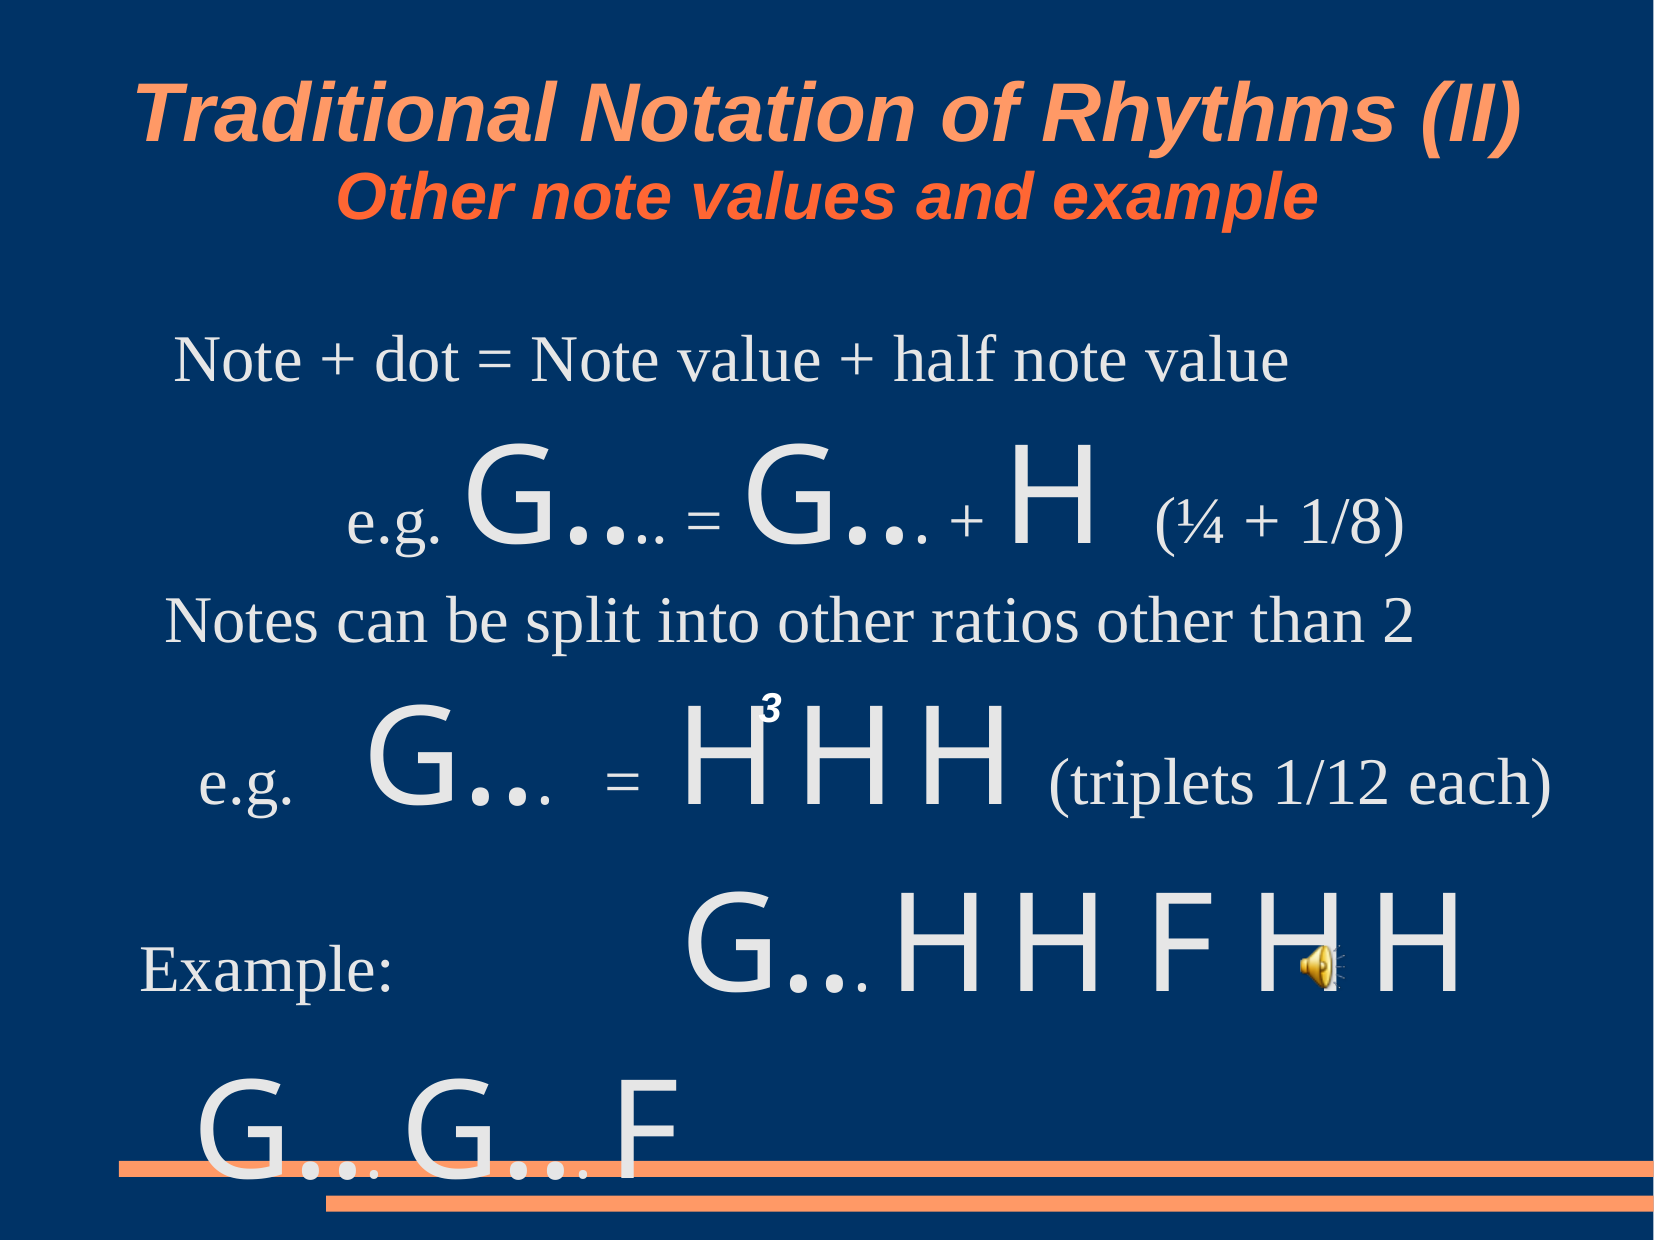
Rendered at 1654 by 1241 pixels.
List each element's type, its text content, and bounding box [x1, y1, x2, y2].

picture [1299, 944, 1350, 995]
list Note + dot = Note value + half note value e.g. G.... = G... + H (¼ + 1/8) Notes can be split into other ratios other than 2 e.g. G... = H H H (triplets 1/12 each) Example: G... H H F H H G... G... F [121, 322, 1561, 1186]
title 3 [743, 649, 798, 768]
title Traditional Notation of Rhythms (II) Other note values and example [121, 46, 1534, 254]
